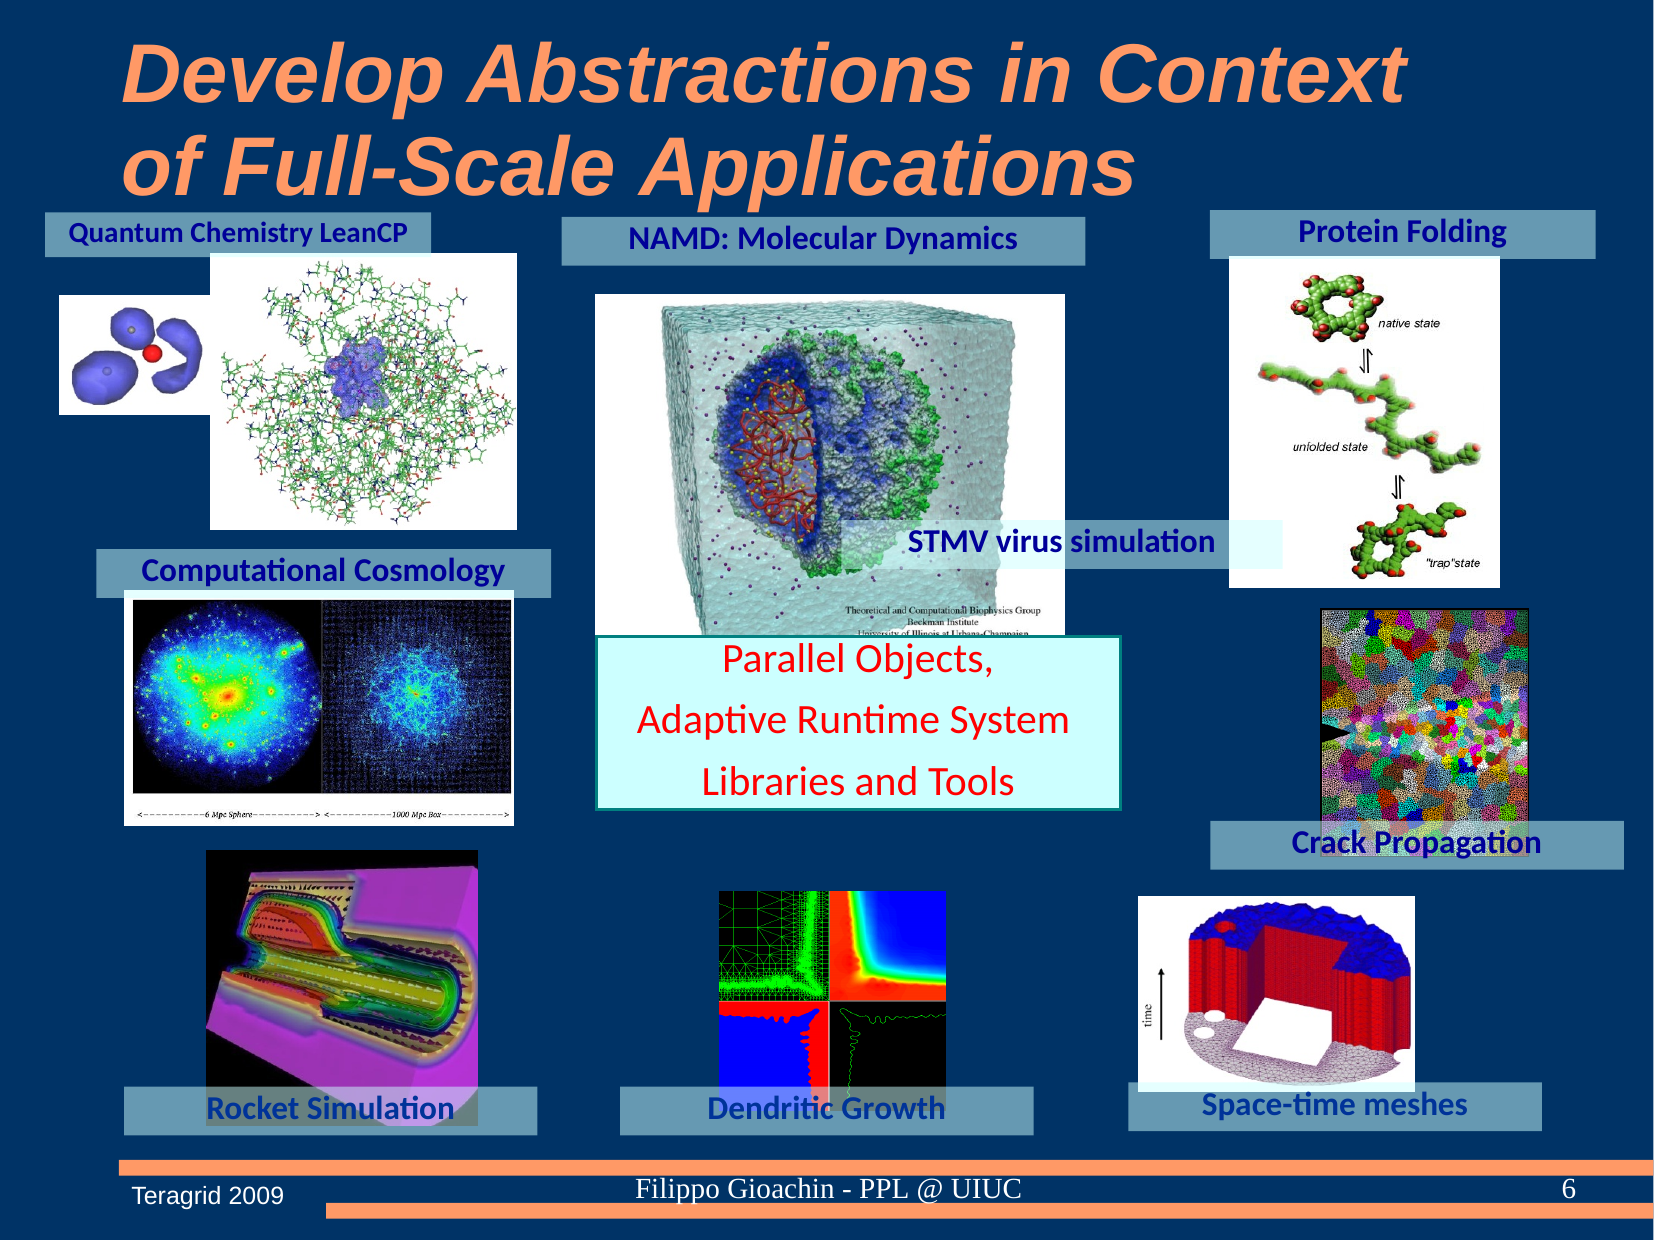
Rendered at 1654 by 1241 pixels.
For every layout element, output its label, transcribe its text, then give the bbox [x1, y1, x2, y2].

text_box Computational Cosmology [96, 549, 552, 598]
title Develop Abstractions in Context of Full-Scale Applications [121, 24, 1534, 217]
picture [595, 294, 1065, 661]
picture [863, 891, 946, 973]
picture [59, 253, 517, 530]
picture [1138, 896, 1415, 1082]
text_box Crack Propagation [1210, 820, 1624, 870]
text_box Protein Folding [1209, 210, 1596, 259]
text_box Quantum Chemistry LeanCP [45, 212, 432, 258]
text_box Space-time meshes [1128, 1082, 1542, 1132]
picture [206, 850, 478, 1086]
picture [124, 598, 514, 826]
text_box STMV virus simulation [841, 520, 1283, 569]
text_box Rocket Simulation [124, 1086, 538, 1136]
text_box Parallel Objects, Adaptive Runtime System Libraries and Tools [596, 636, 1121, 810]
picture [1229, 259, 1500, 588]
picture [1320, 608, 1529, 820]
text_box NAMD: Molecular Dynamics [561, 217, 1086, 266]
picture [719, 891, 946, 1086]
text_box Dendritic Growth [620, 1086, 1034, 1136]
